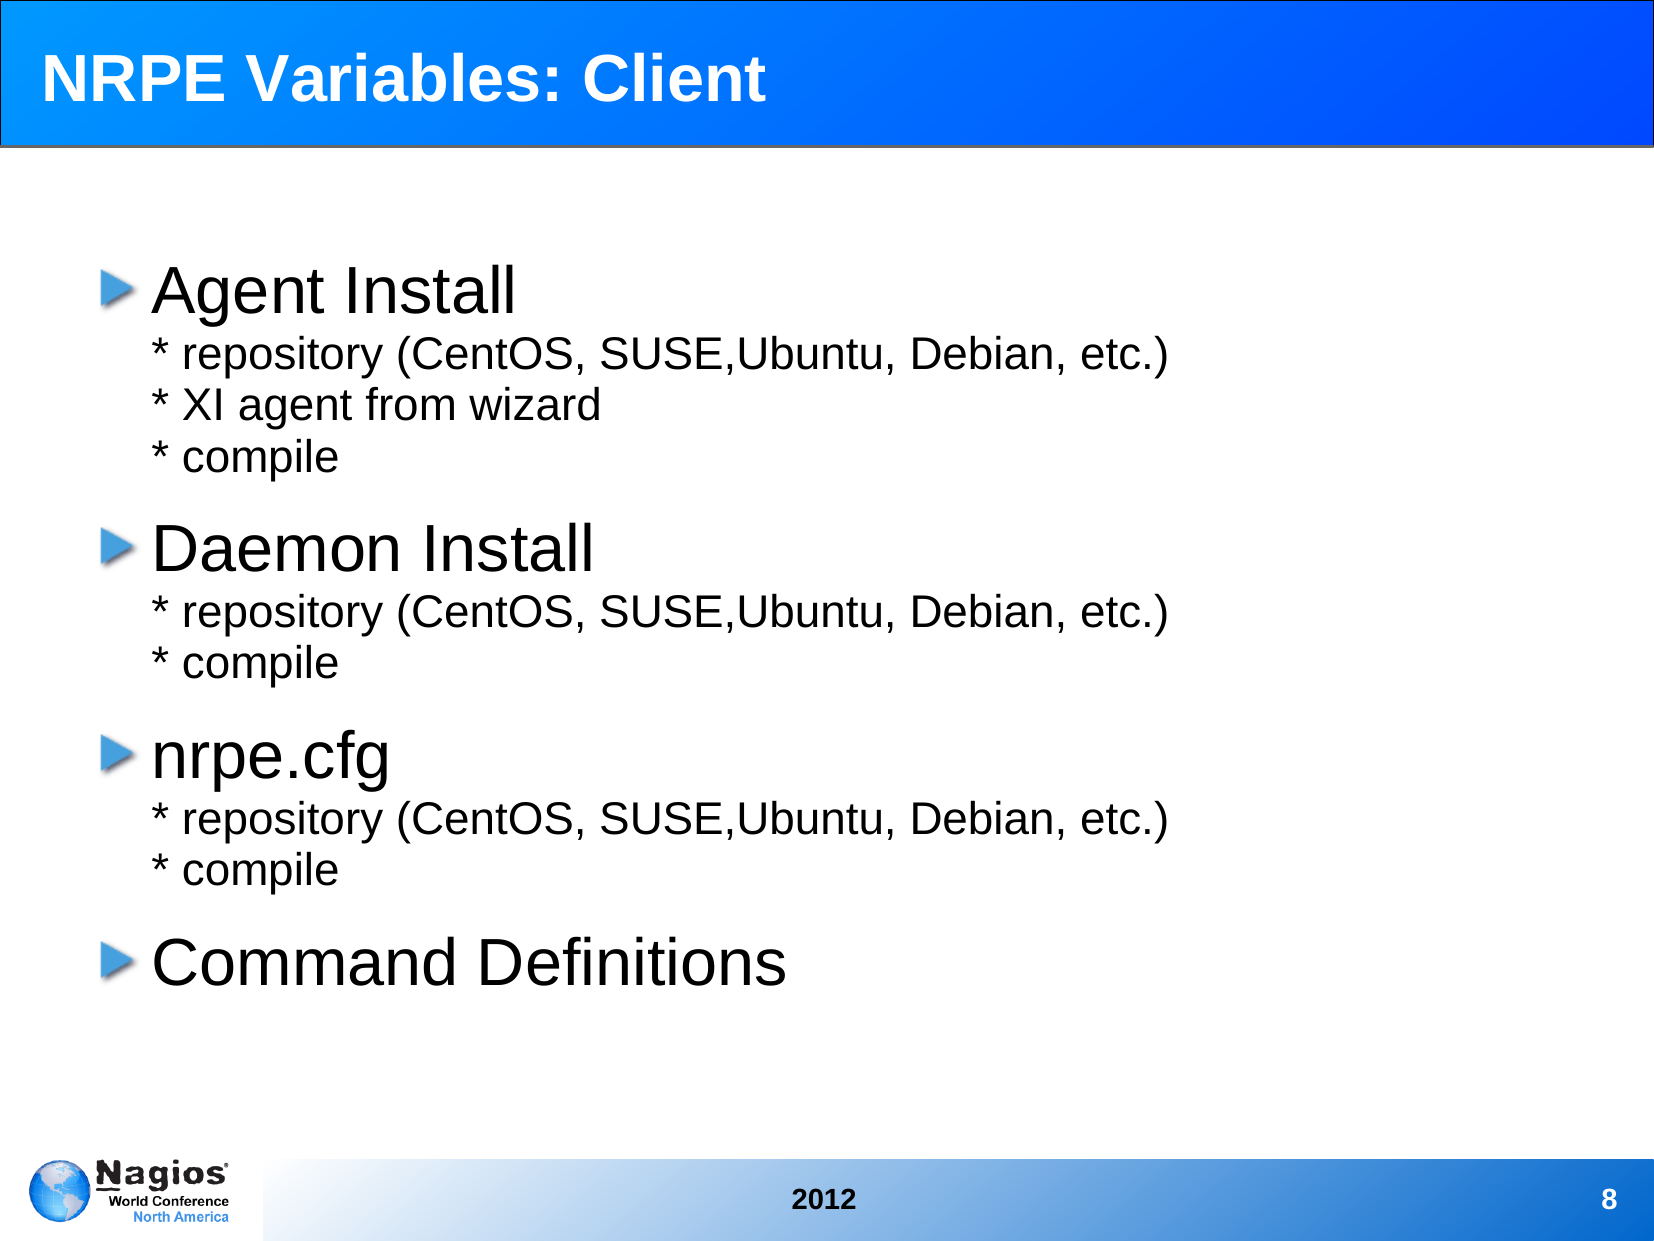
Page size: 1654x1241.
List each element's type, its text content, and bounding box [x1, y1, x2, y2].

picture [29, 1159, 229, 1235]
title NRPE Variables: Client [41, 29, 1248, 127]
list Agent Install * repository (CentOS, SUSE,Ubuntu, Debian, etc.) * XI agent from wizard * compile Daemon Install * repository (CentOS, SUSE,Ubuntu, Debian, etc.) * compile nrpe.cfg * repository (CentOS, SUSE,Ubuntu, Debian, etc.) * compile Command Definitions [80, 253, 1599, 1103]
